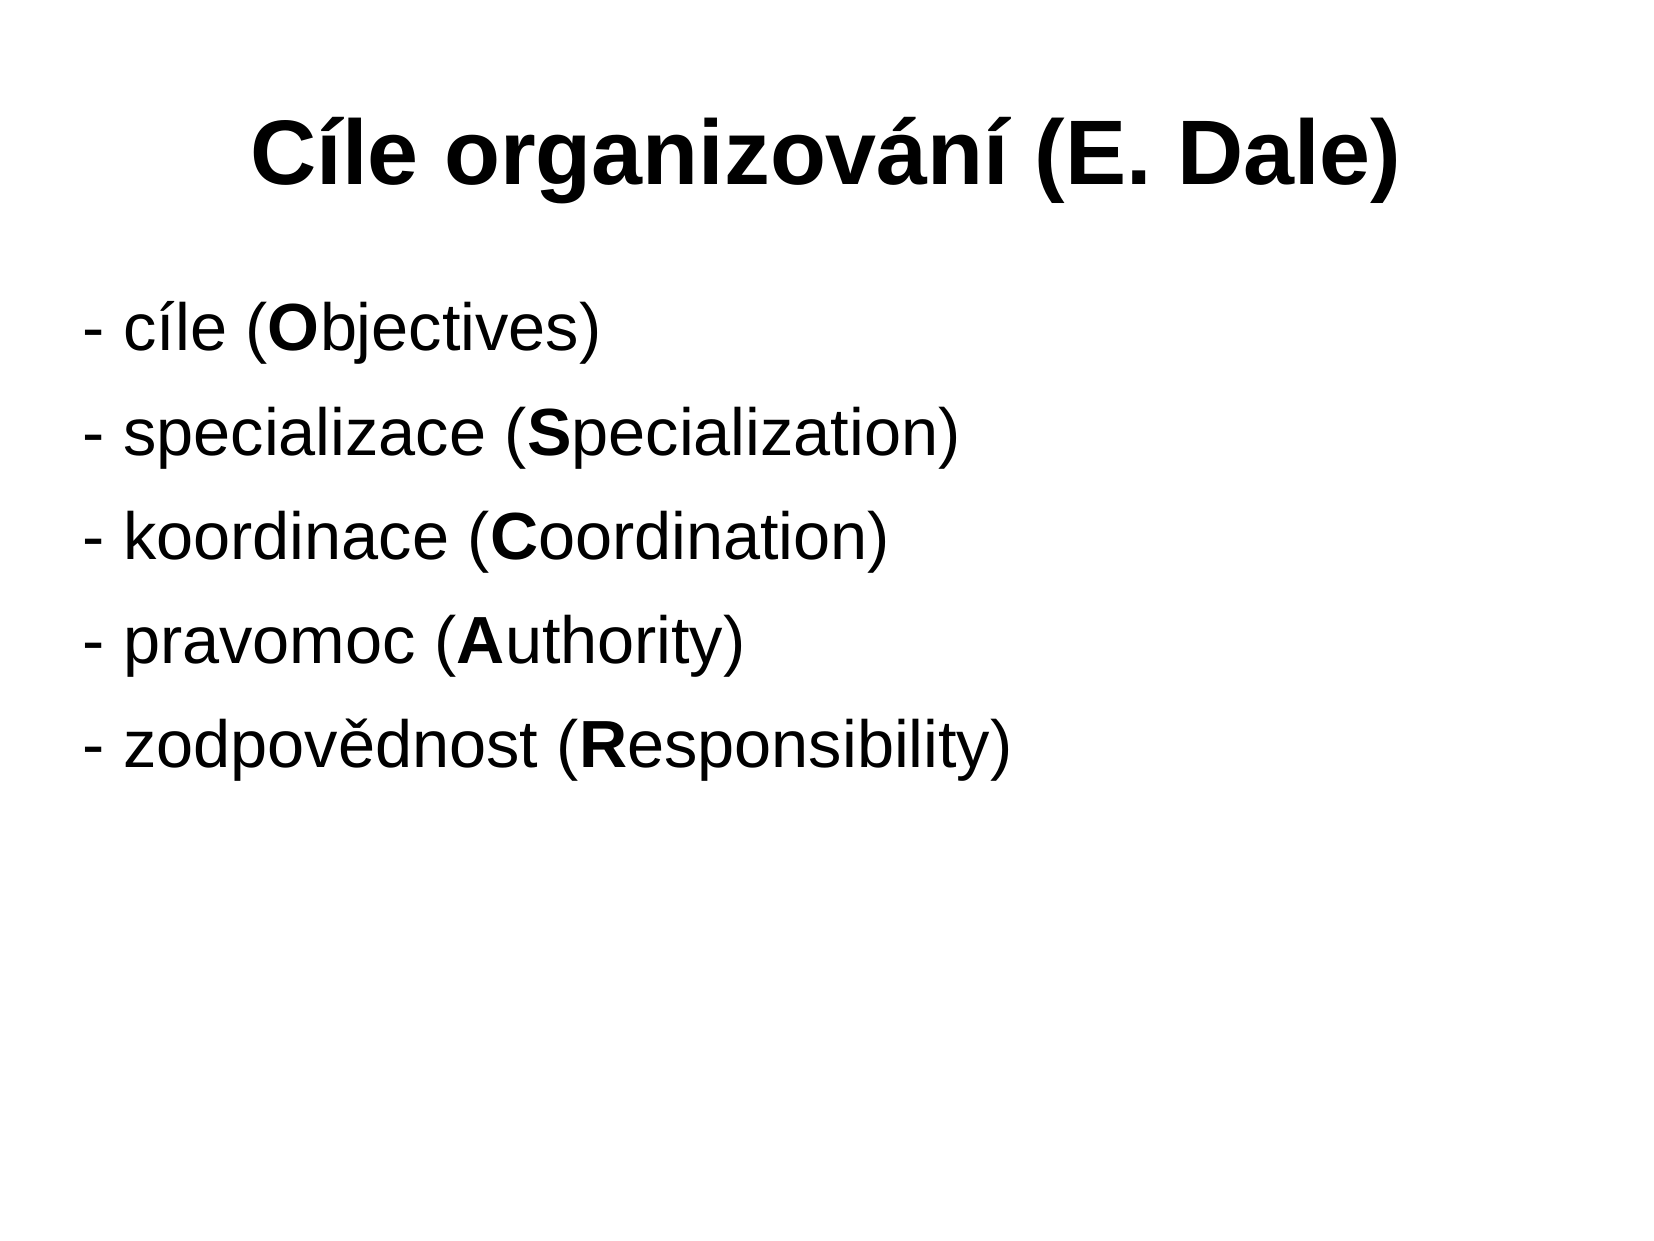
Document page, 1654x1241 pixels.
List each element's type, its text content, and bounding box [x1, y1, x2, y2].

title Cíle organizování (E. Dale) [82, 49, 1571, 257]
list - cíle (Objectives) - specializace (Specialization) - koordinace (Coordination) - pravomoc (Authority) - zodpovědnost (Responsibility) [82, 290, 1571, 1010]
